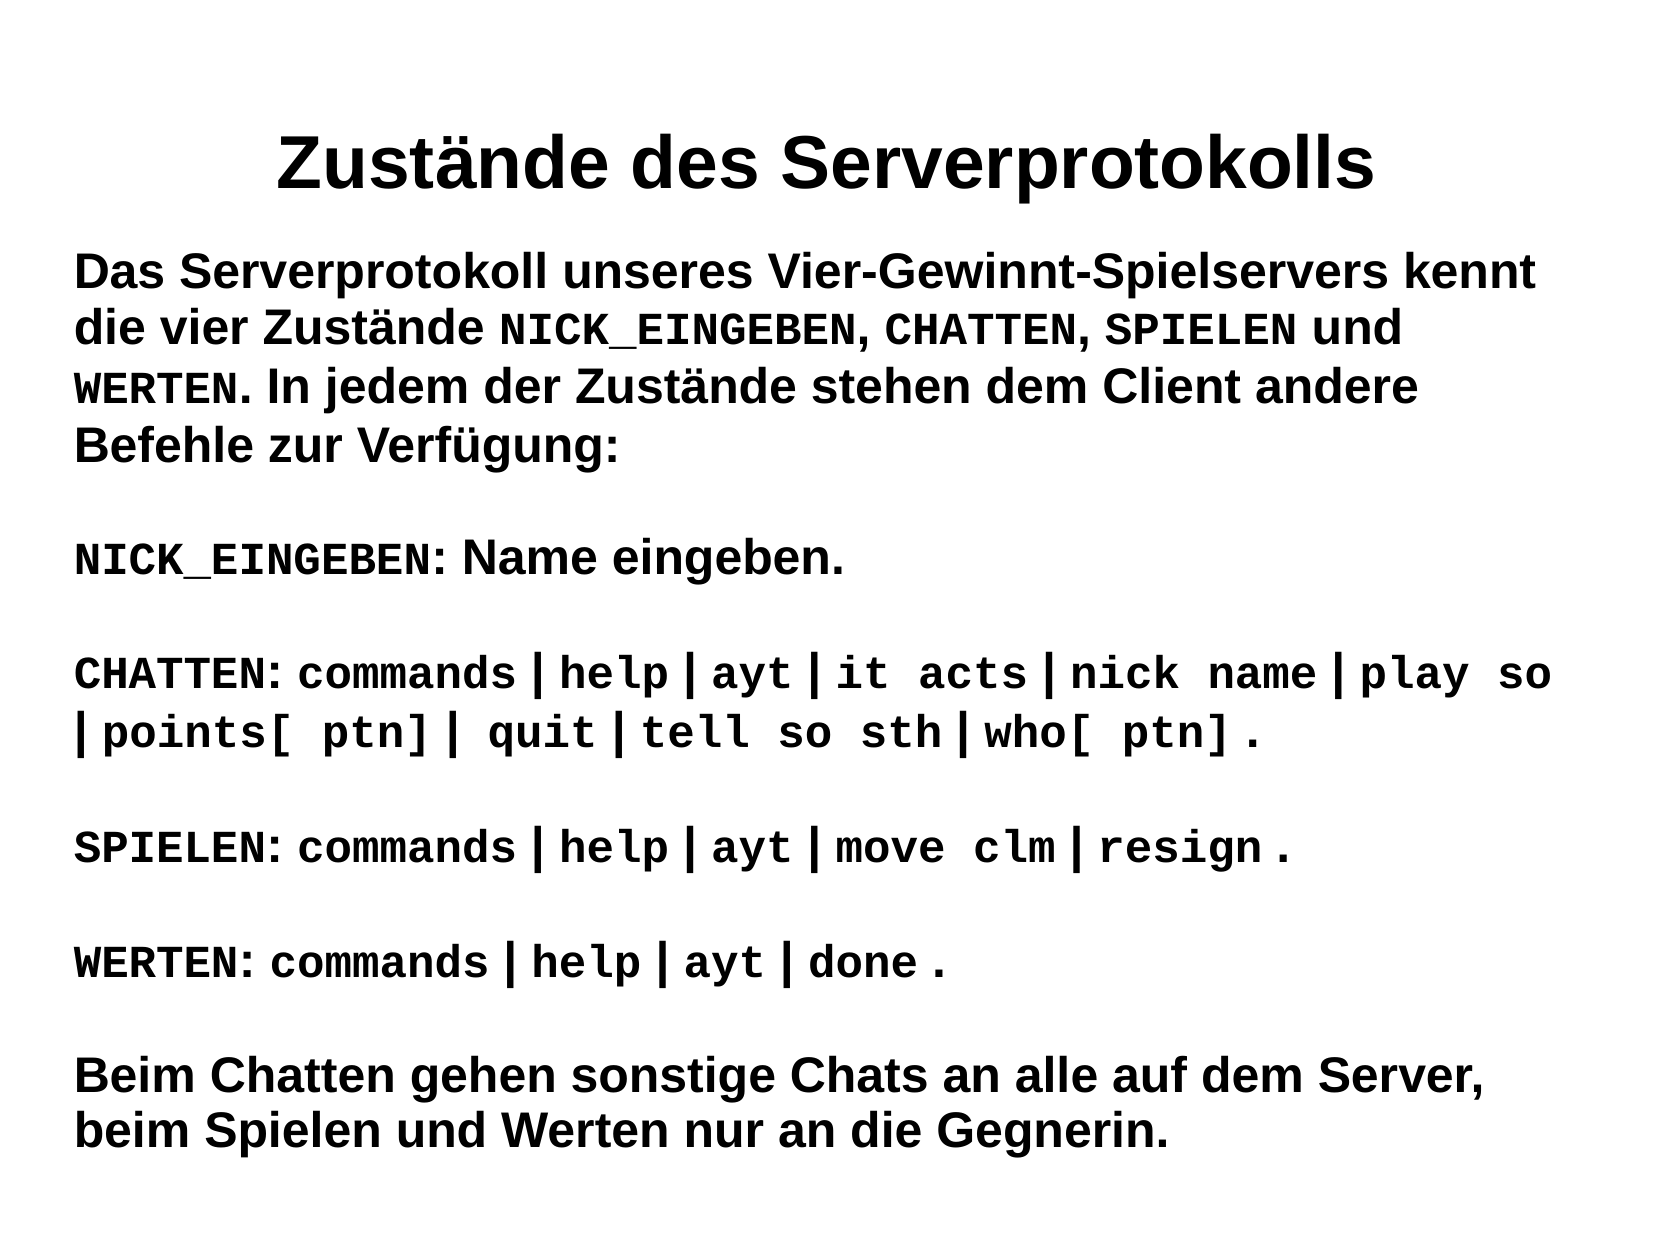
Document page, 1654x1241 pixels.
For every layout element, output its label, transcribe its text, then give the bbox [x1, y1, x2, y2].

title Zustände des Serverprotokolls [88, 78, 1565, 236]
text_box Das Serverprotokoll unseres Vier-Gewinnt-Spielservers kennt die vier Zustände NICK_EINGEBEN, CHATTEN, SPIELEN und WERTEN. In jedem der Zustände stehen dem Client andere Befehle zur Verfügung: NICK_EINGEBEN: Name eingeben. CHATTEN: commands | help | ayt | it acts | nick name | play so | points[ ptn] | quit | tell so sth | who[ ptn] . SPIELEN: commands | help | ayt | move clm | resign . WERTEN: commands | help | ayt | done . Beim Chatten gehen sonstige Chats an alle auf dem Server, beim Spielen und Werten nur an die Gegnerin. [59, 236, 1595, 1184]
